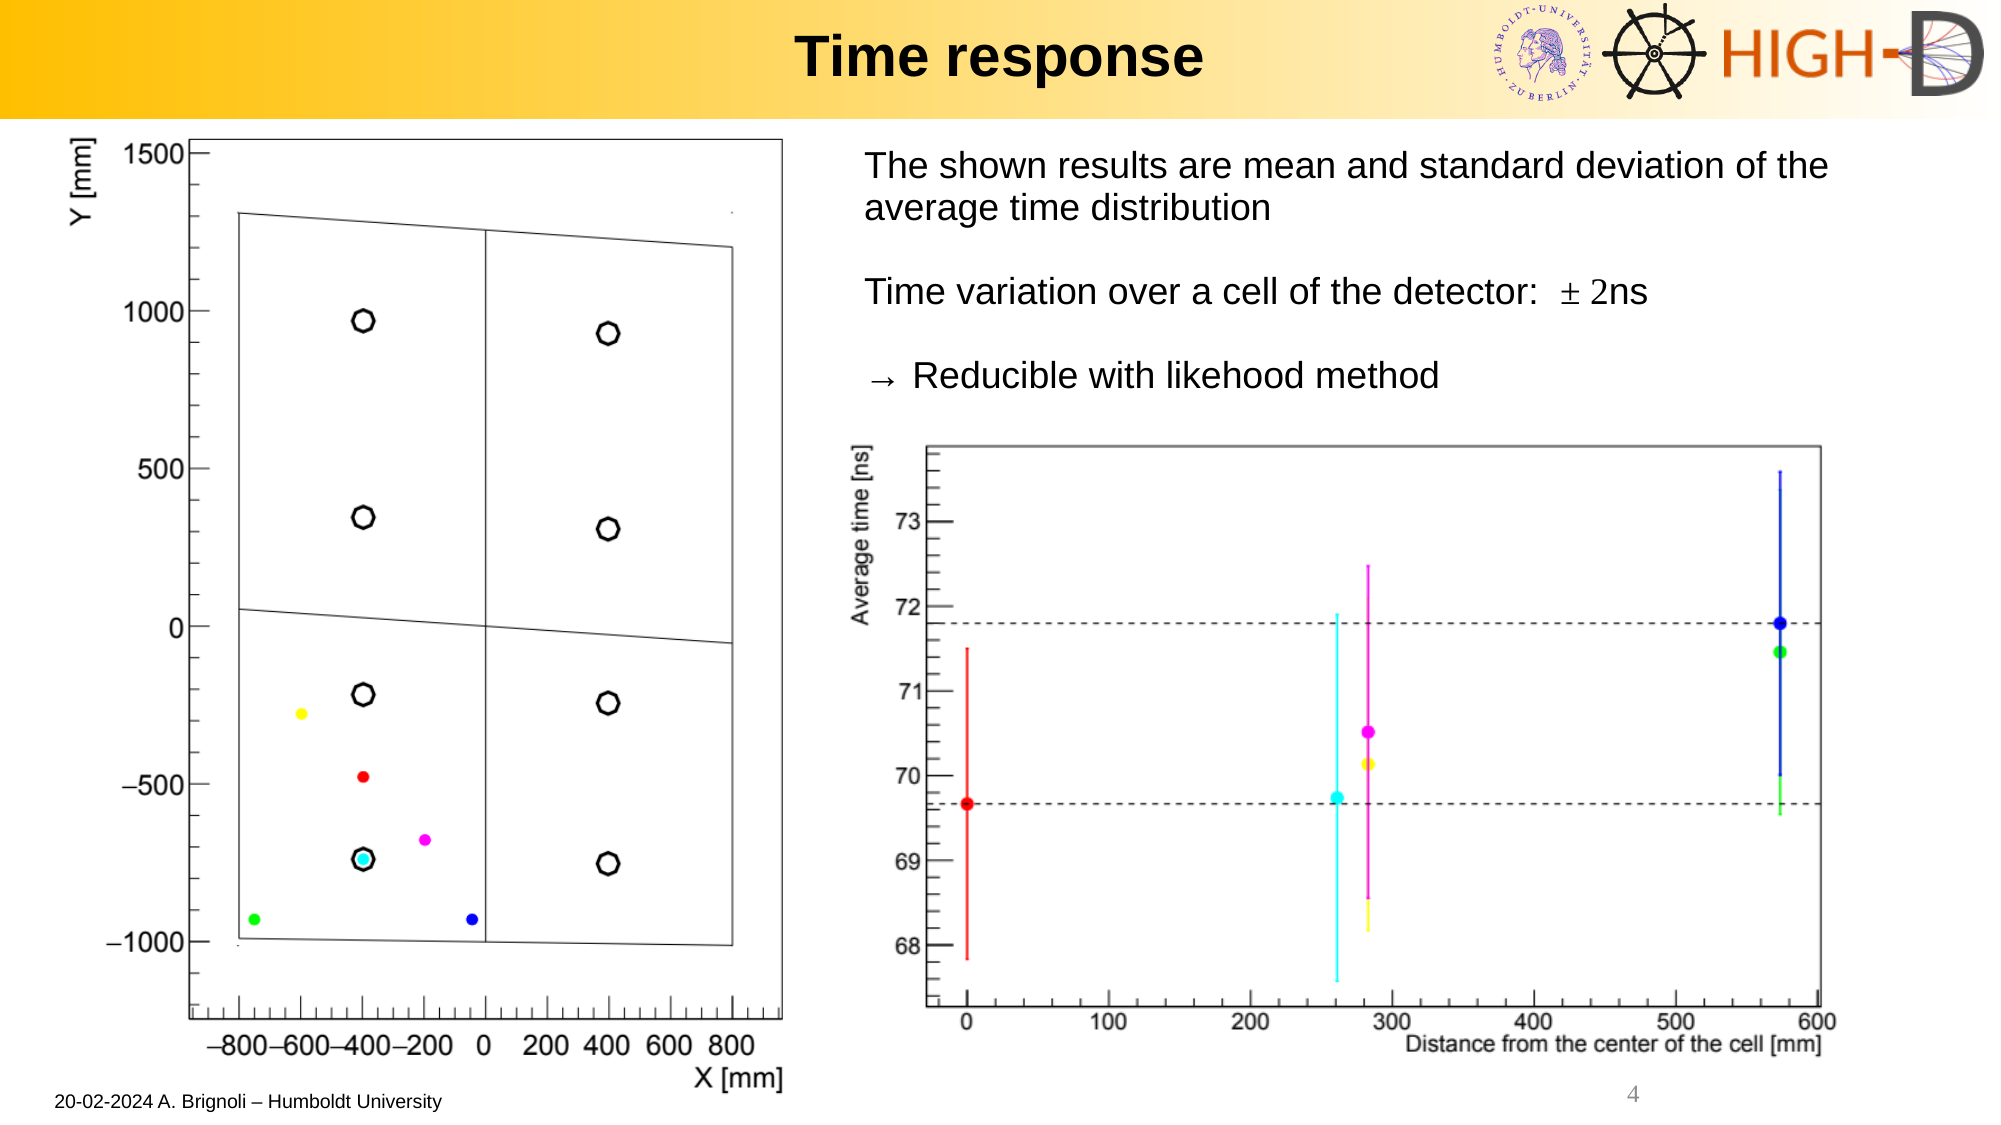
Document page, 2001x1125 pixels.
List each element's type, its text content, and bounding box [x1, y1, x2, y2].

picture [1490, 1, 1594, 105]
picture [1601, 1, 1708, 105]
text_box The shown results are mean and standard deviation of the average time distribution Time variation over a cell of the detector: ± 2ns → Reducible with likehood method [849, 114, 1961, 427]
text_box Time response [0, 0, 2001, 119]
text_box 20-02-2024 A. Brignoli – Humboldt University [0, 1084, 502, 1121]
picture [1724, 11, 1984, 96]
text_box <number> [1410, 1065, 1856, 1121]
picture [20, 119, 1855, 1099]
